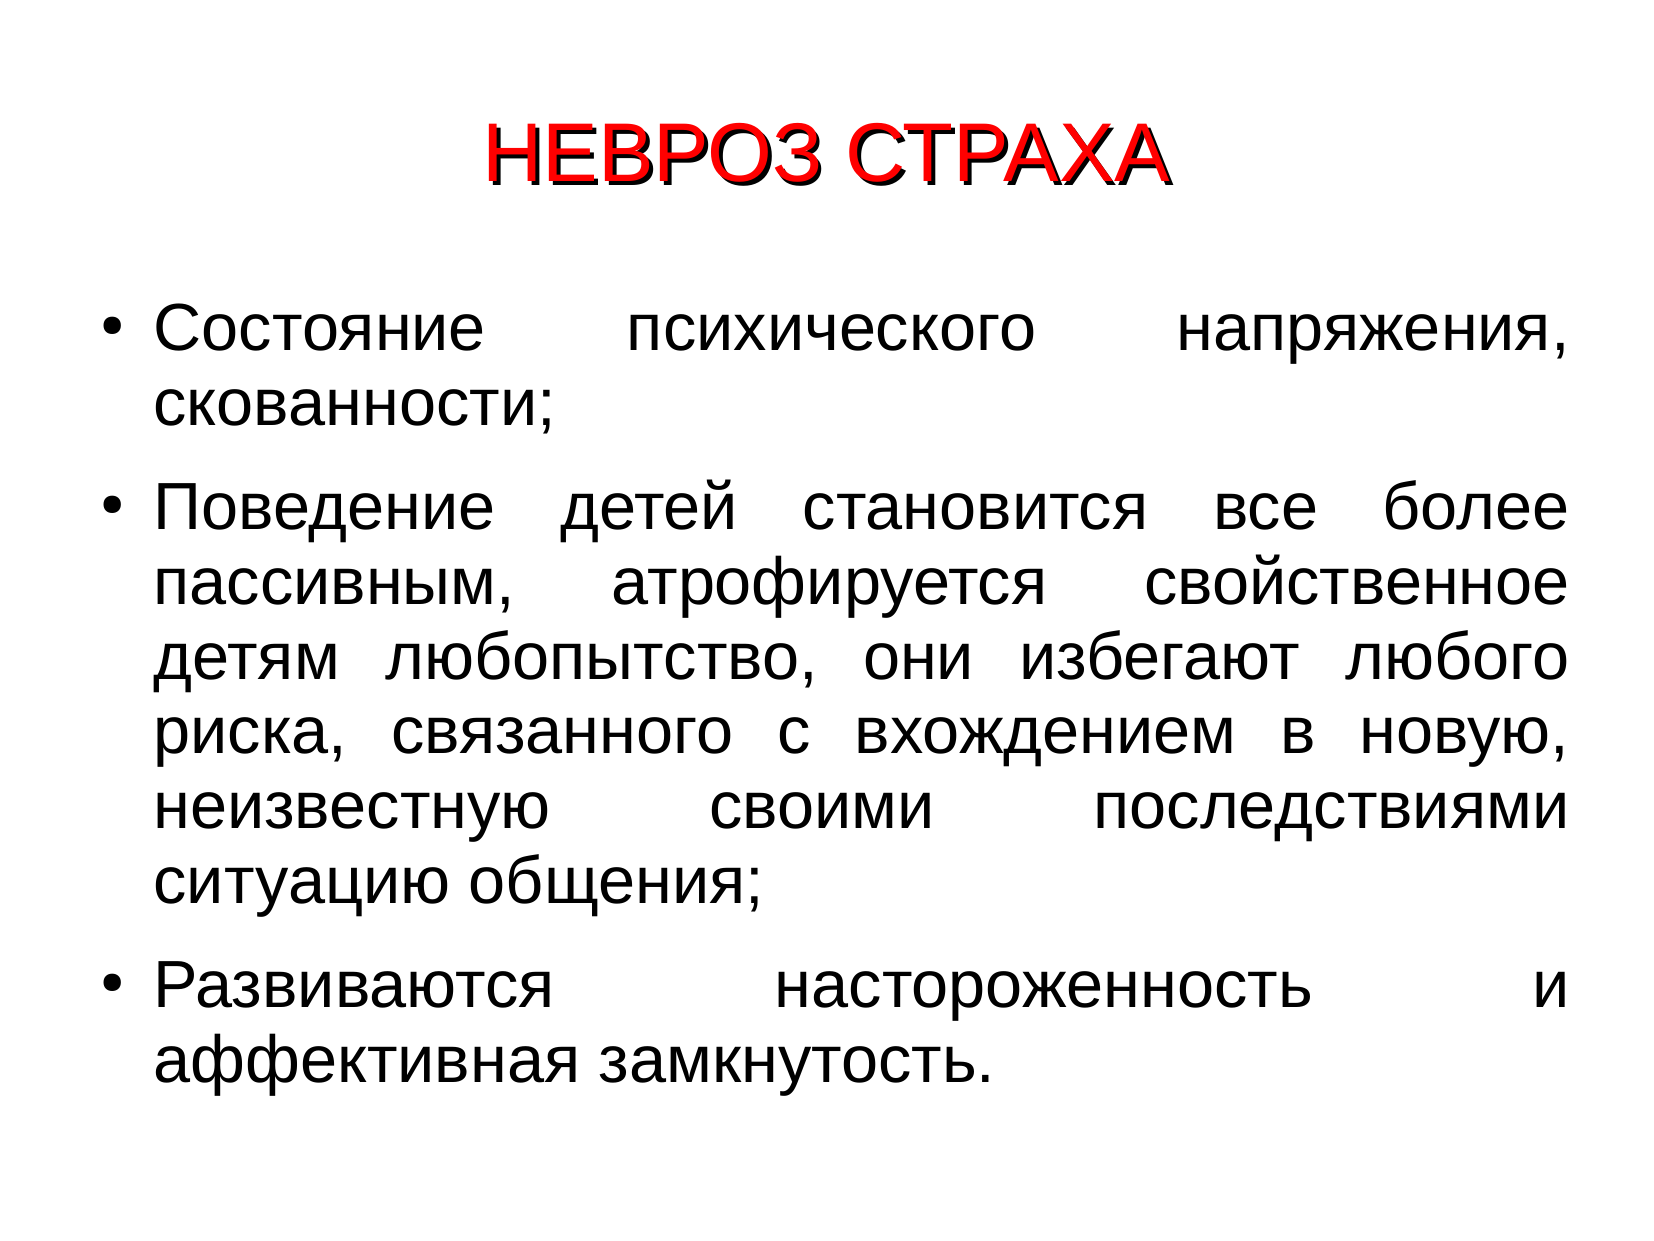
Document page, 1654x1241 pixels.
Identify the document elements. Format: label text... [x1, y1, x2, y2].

title НЕВРОЗ СТРАХА [82, 49, 1571, 257]
list Состояние психического напряжения, скованности; Поведение детей становится все более пассивным, атрофируется свойственное детям любопытство, они избегают любого риска, связанного с вхождением в новую, неизвестную своими последствиями ситуацию общения; Развиваются настороженность и аффективная замкнутость. [82, 290, 1571, 1170]
